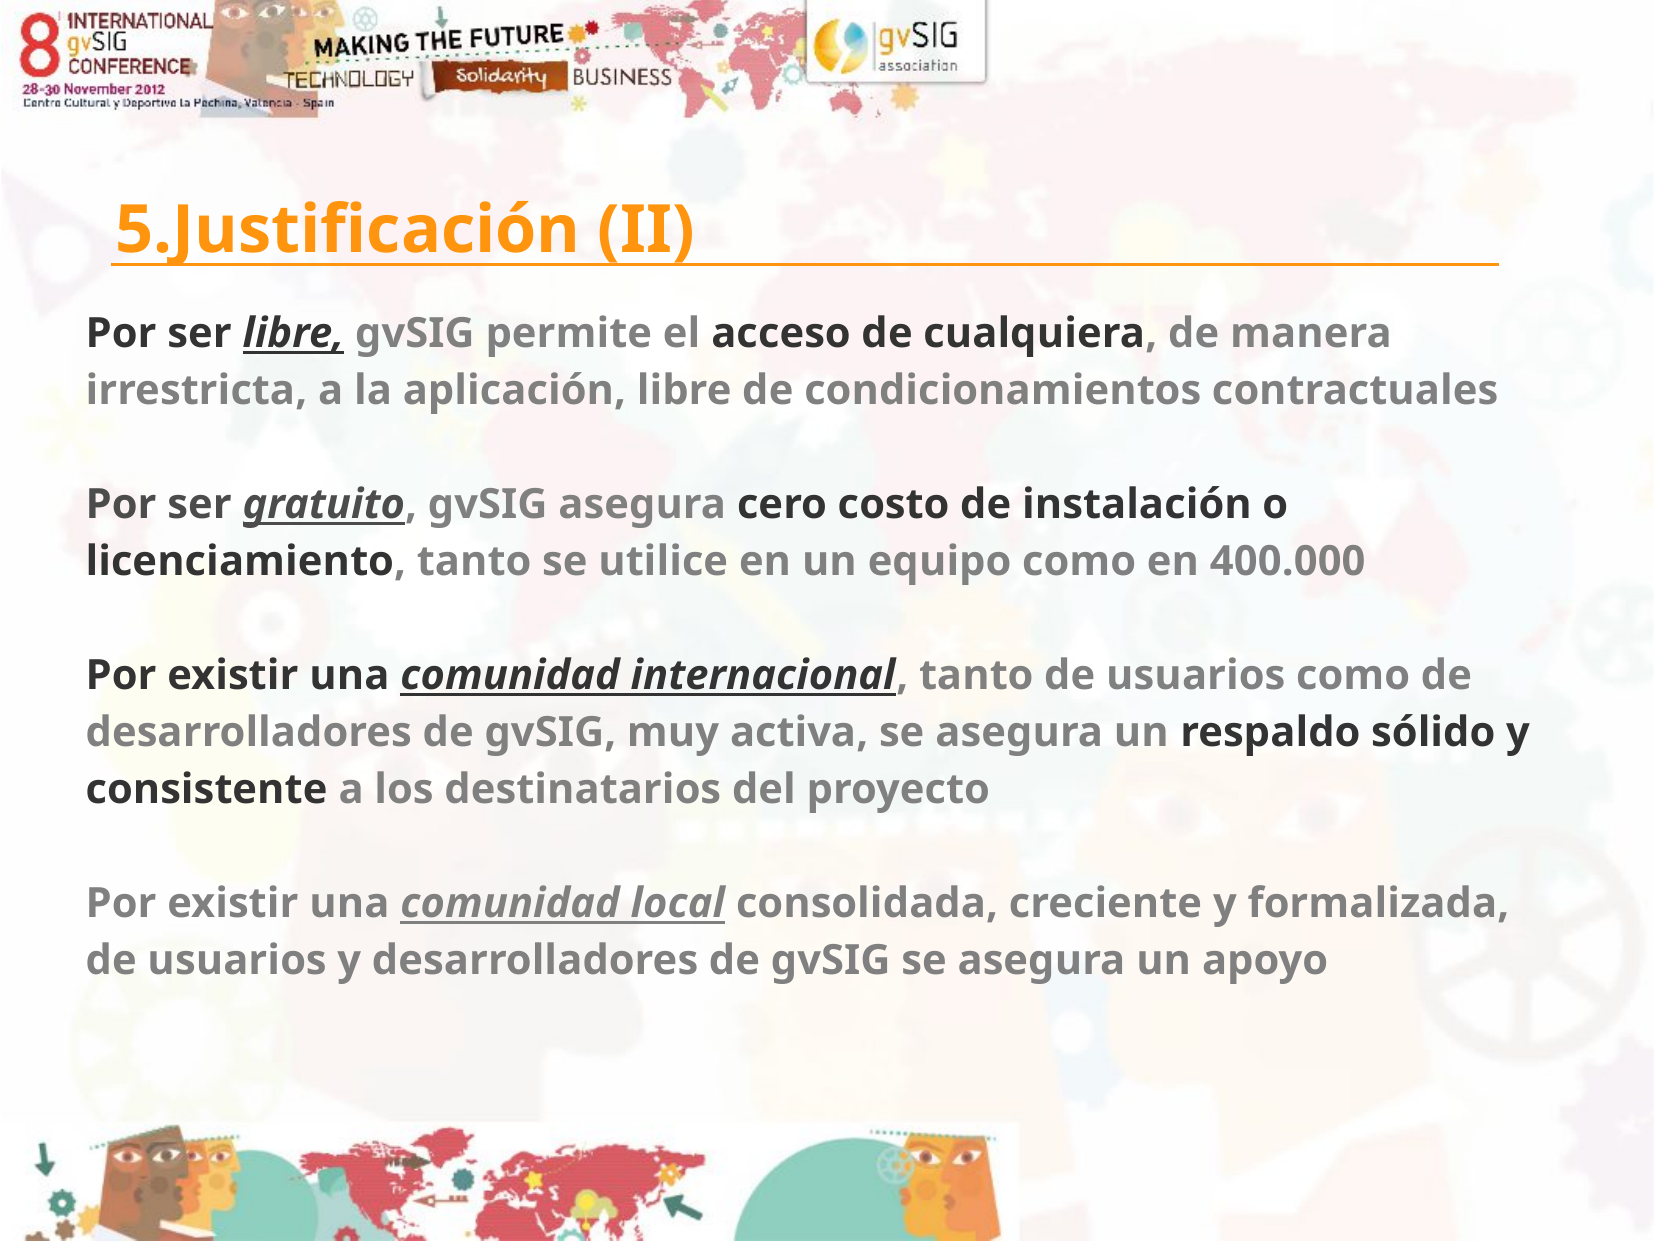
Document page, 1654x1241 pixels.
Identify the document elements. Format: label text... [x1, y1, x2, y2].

text_box Por ser libre, gvSIG permite el acceso de cualquiera, de manera irrestricta, a la aplicación, libre de condicionamientos contractuales Por ser gratuito, gvSIG asegura cero costo de instalación o licenciamiento, tanto se utilice en un equipo como en 400.000 Por existir una comunidad internacional, tanto de usuarios como de desarrolladores de gvSIG, muy activa, se asegura un respaldo sólido y consistente a los destinatarios del proyecto Por existir una comunidad local consolidada, creciente y formalizada, de usuarios y desarrolladores de gvSIG se asegura un apoyo [70, 295, 1571, 989]
title 5.Justificación (II) [115, 187, 1604, 266]
picture [1, 0, 1654, 1241]
